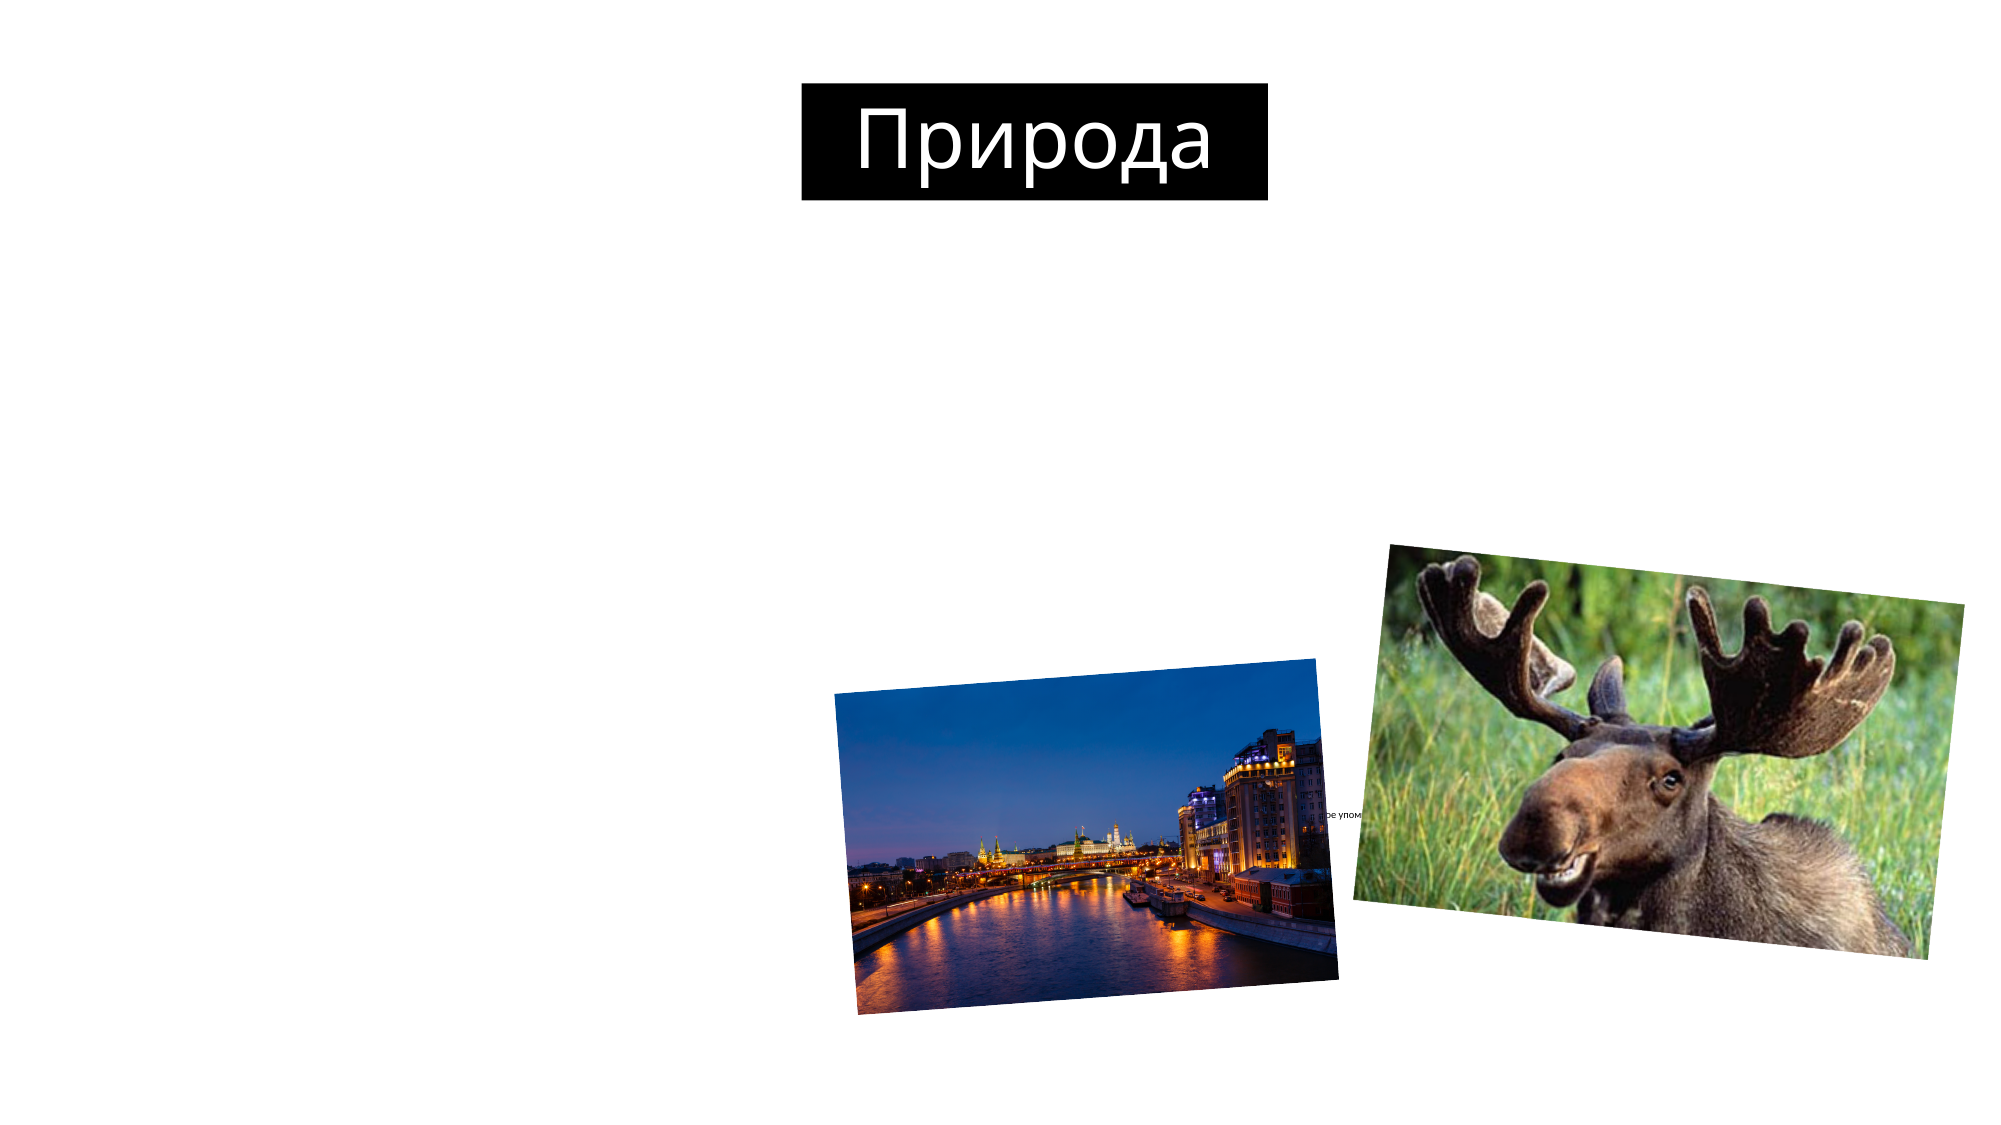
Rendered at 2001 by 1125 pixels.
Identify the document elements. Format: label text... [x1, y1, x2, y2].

picture [834, 658, 1339, 1015]
picture [1352, 543, 1965, 960]
text_box Реки: Mосква (притоки Сходня, Химка, Пресня, Яуза) Измайловский парк, Тимирязевский парк, Филёвский парк (лесопарк) белки, ежи, зайцы, кабан, лось, лисица Первое упоминание [108, 354, 1900, 906]
text_box Природа [801, 83, 1268, 201]
